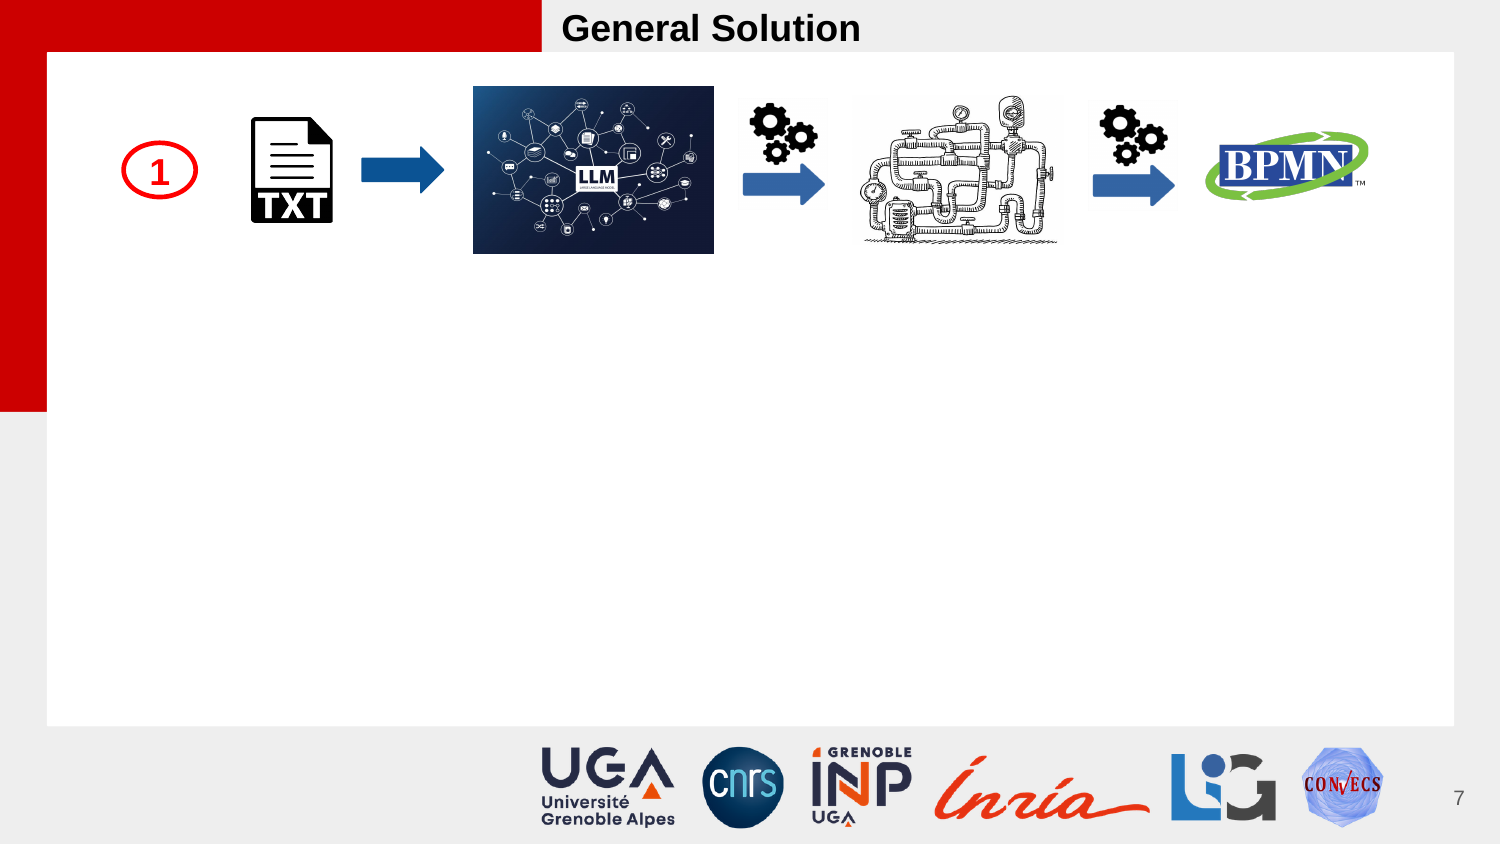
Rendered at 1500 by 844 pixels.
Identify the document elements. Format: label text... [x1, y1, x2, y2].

text_box 1 [123, 142, 196, 198]
text_box [362, 147, 444, 193]
text_box General Solution [546, 0, 1441, 55]
slide_number <numéro> [1389, 764, 1480, 830]
picture [0, 0, 1500, 844]
